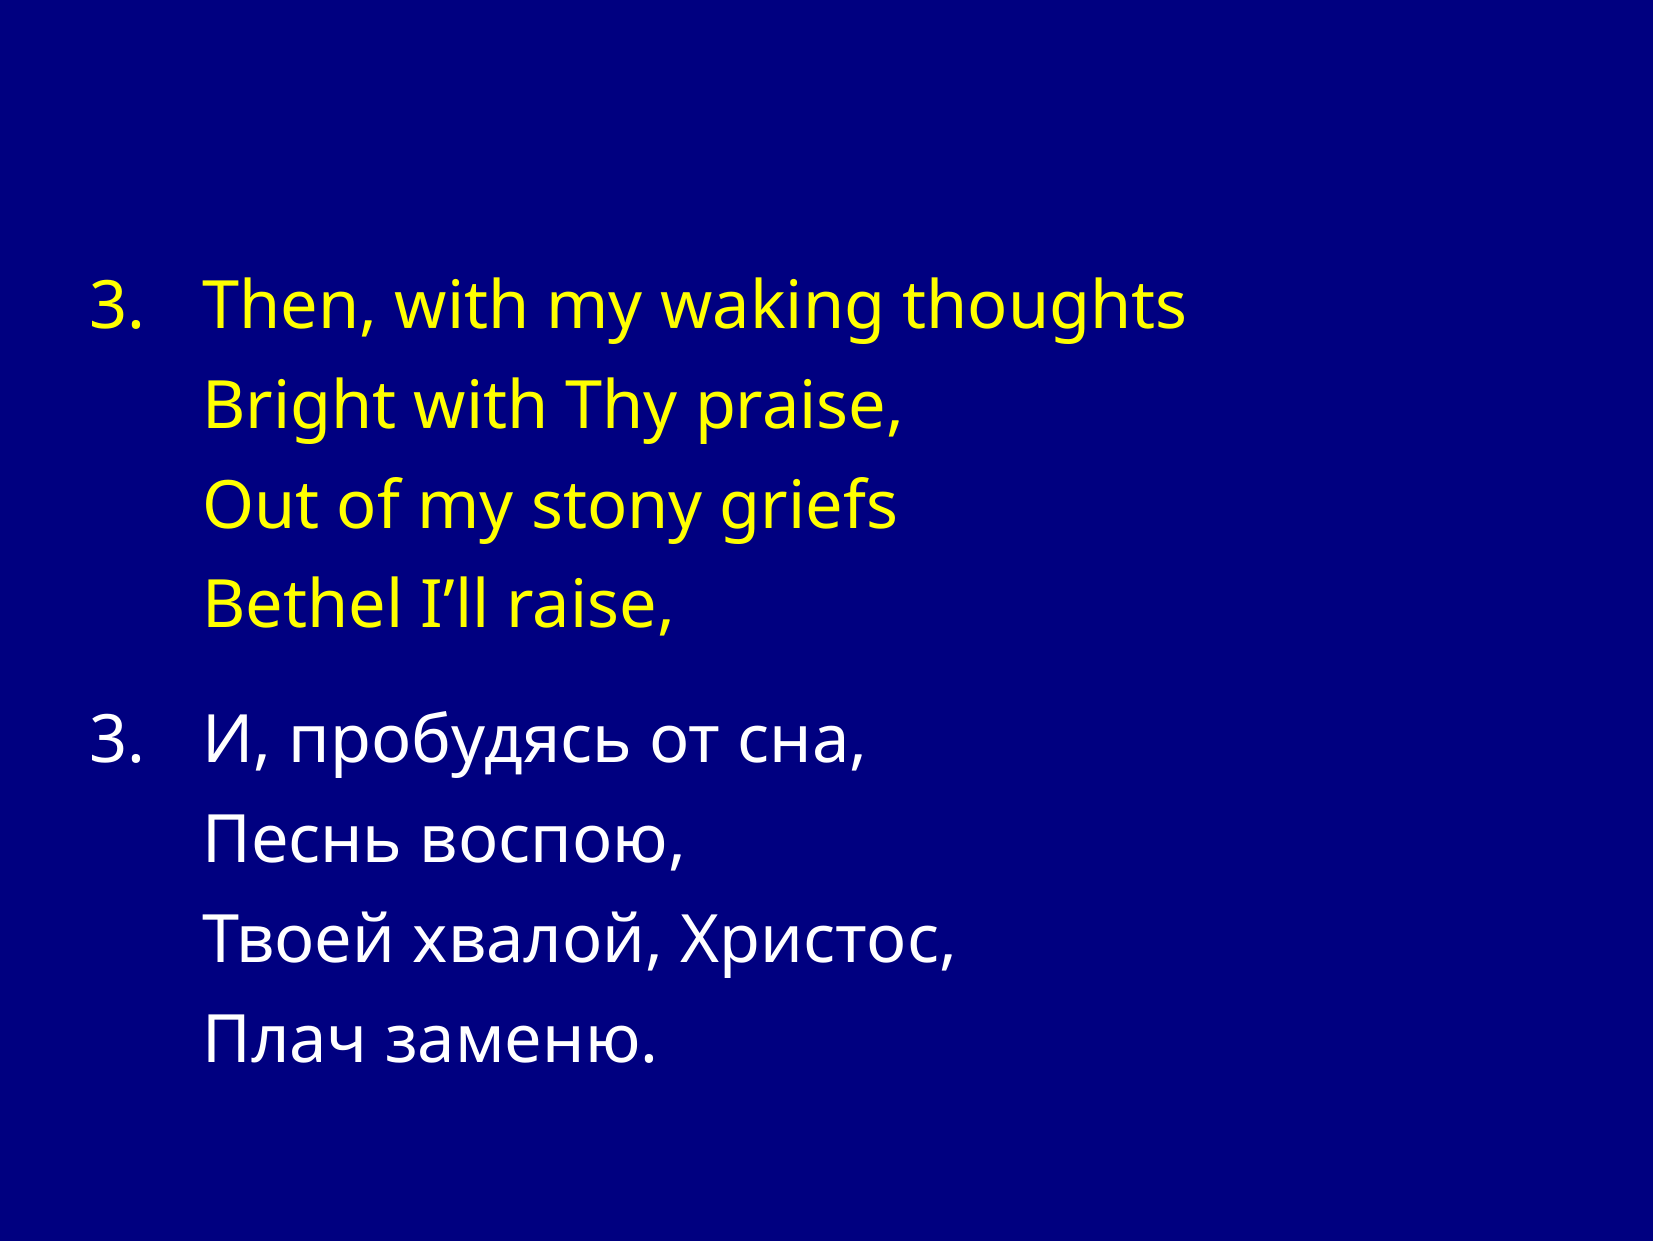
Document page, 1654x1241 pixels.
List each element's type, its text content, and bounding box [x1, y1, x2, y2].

text_box 3. И, пробудясь от сна, Песнь воспою, Твоей хвалой, Христос, Плач заменю. [75, 675, 1576, 1163]
text_box 3. Then, with my waking thoughts Bright with Thy praise, Out of my stony griefs Bethel I’ll raise, [75, 150, 1576, 638]
